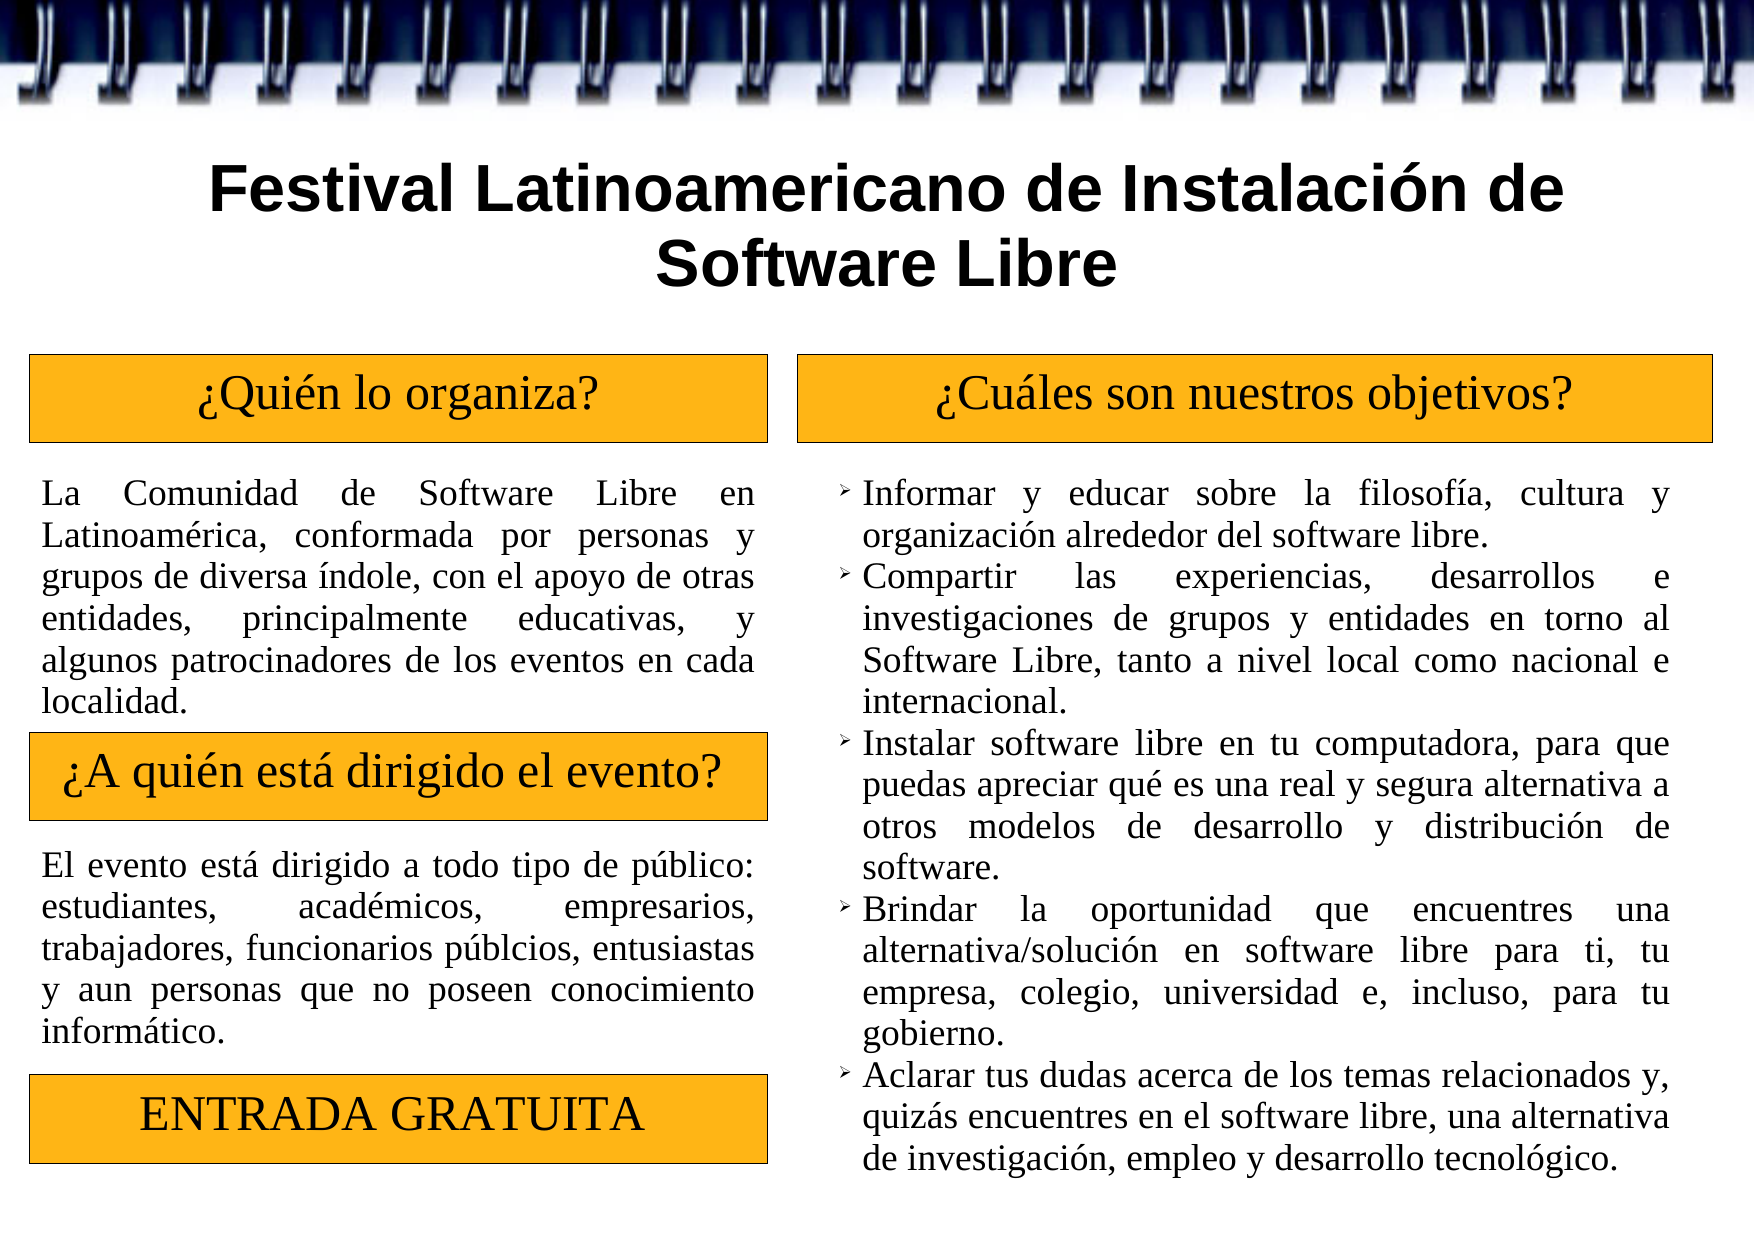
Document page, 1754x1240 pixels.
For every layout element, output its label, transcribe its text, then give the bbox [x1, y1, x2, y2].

text_box ENTRADA GRATUITA [29, 1074, 768, 1164]
title Festival Latinoamericano de Instalación de Software Libre [147, 144, 1628, 308]
text_box Informar y educar sobre la filosofía, cultura y organización alrededor del software libre. Compartir las experiencias, desarrollos e investigaciones de grupos y entidades en torno al Software Libre, tanto a nivel local como nacional e internacional. Instalar software libre en tu computadora, para que puedas apreciar qué es una real y segura alternativa a otros modelos de desarrollo y distribución de software. Brindar la oportunidad que encuentres una alternativa/solución en software libre para ti, tu empresa, colegio, universidad e, incluso, para tu gobierno. Aclarar tus dudas acerca de los temas relacionados y, quizás encuentres en el software libre, una alternativa de investigación, empleo y desarrollo tecnológico. [826, 472, 1684, 1191]
picture [0, 0, 1754, 121]
text_box ¿Quién lo organiza? [29, 354, 768, 443]
text_box El evento está dirigido a todo tipo de público: estudiantes, académicos, empresarios, trabajadores, funcionarios públcios, entusiastas y aun personas que no poseen conocimiento informático. [29, 843, 768, 1063]
text_box ¿Cuáles son nuestros objetivos? [797, 354, 1713, 443]
text_box La Comunidad de Software Libre en Latinoamérica, conformada por personas y grupos de diversa índole, con el apoyo de otras entidades, principalmente educativas, y algunos patrocinadores de los eventos en cada localidad. [29, 472, 768, 732]
text_box ¿A quién está dirigido el evento? [29, 732, 768, 821]
